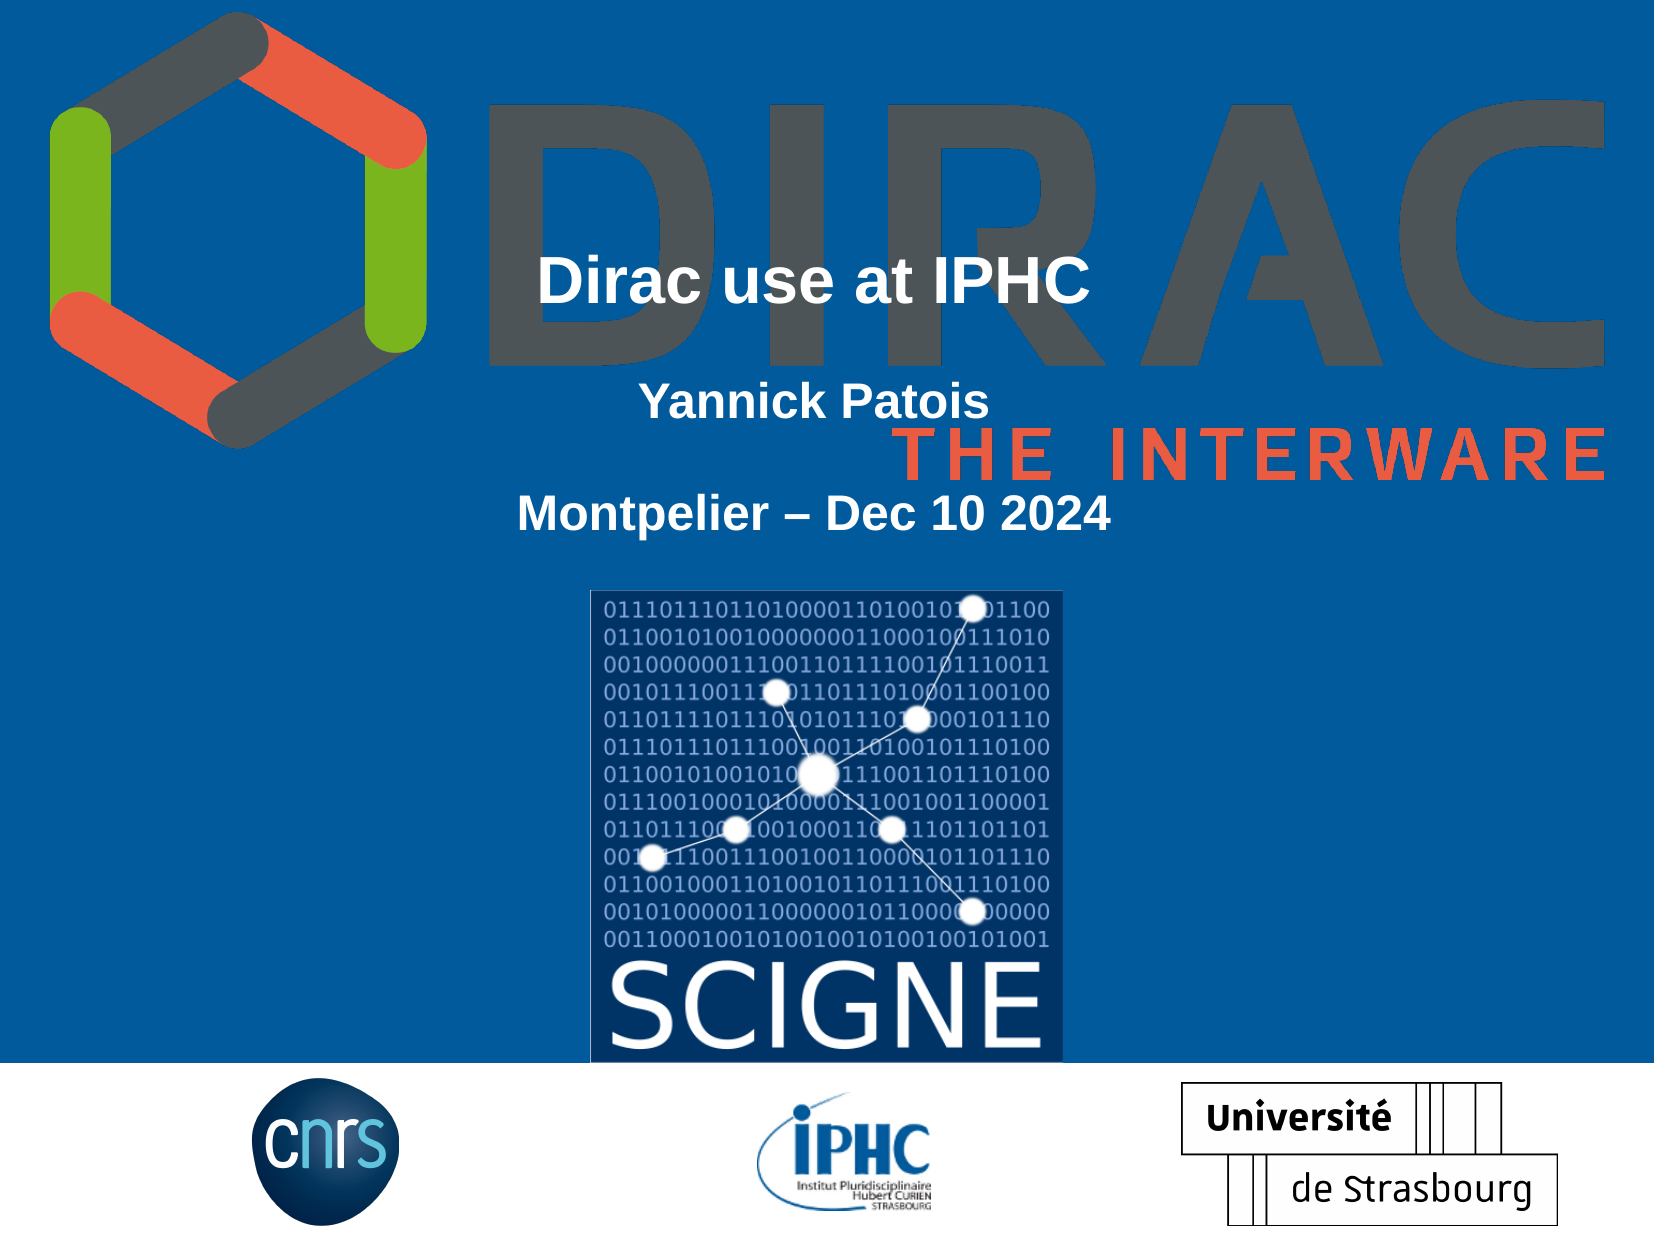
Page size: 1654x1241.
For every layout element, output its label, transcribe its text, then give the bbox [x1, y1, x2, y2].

text_box Dirac use at IPHC Yannick Patois Montpelier – Dec 10 2024 [501, 235, 1255, 641]
picture [0, 0, 1654, 500]
picture [250, 1077, 399, 1226]
picture [757, 1092, 931, 1211]
picture [590, 641, 1063, 1063]
picture [1181, 1082, 1558, 1226]
